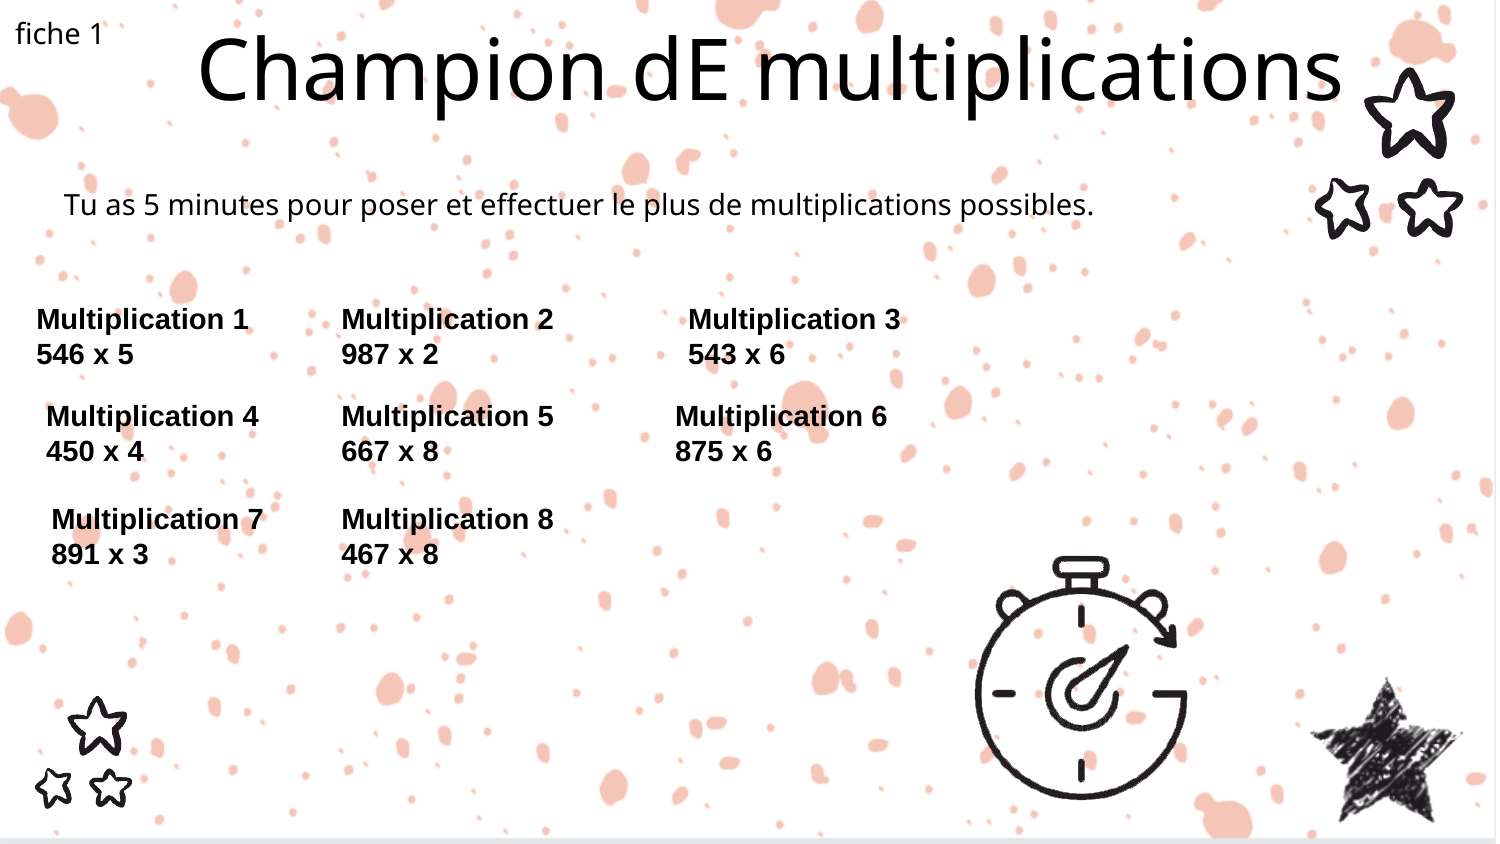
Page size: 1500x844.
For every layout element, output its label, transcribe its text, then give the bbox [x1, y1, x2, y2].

text_box Champion dE multiplications [181, 0, 1417, 135]
text_box Multiplication 2 987 x 2 [326, 285, 578, 382]
text_box Multiplication 4 450 x 4 [31, 382, 283, 484]
text_box fiche 1 [0, 0, 181, 66]
picture [0, 0, 1496, 844]
text_box Multiplication 6 875 x 6 [660, 382, 912, 484]
text_box Multiplication 8 467 x 8 [326, 485, 578, 587]
text_box Multiplication 7 891 x 3 [36, 485, 288, 587]
text_box Multiplication 1 546 x 5 [21, 285, 273, 386]
text_box Multiplication 3 543 x 6 [673, 285, 925, 386]
text_box Tu as 5 minutes pour poser et effectuer le plus de multiplications possibles. [48, 171, 1380, 273]
text_box Multiplication 5 667 x 8 [326, 382, 578, 484]
